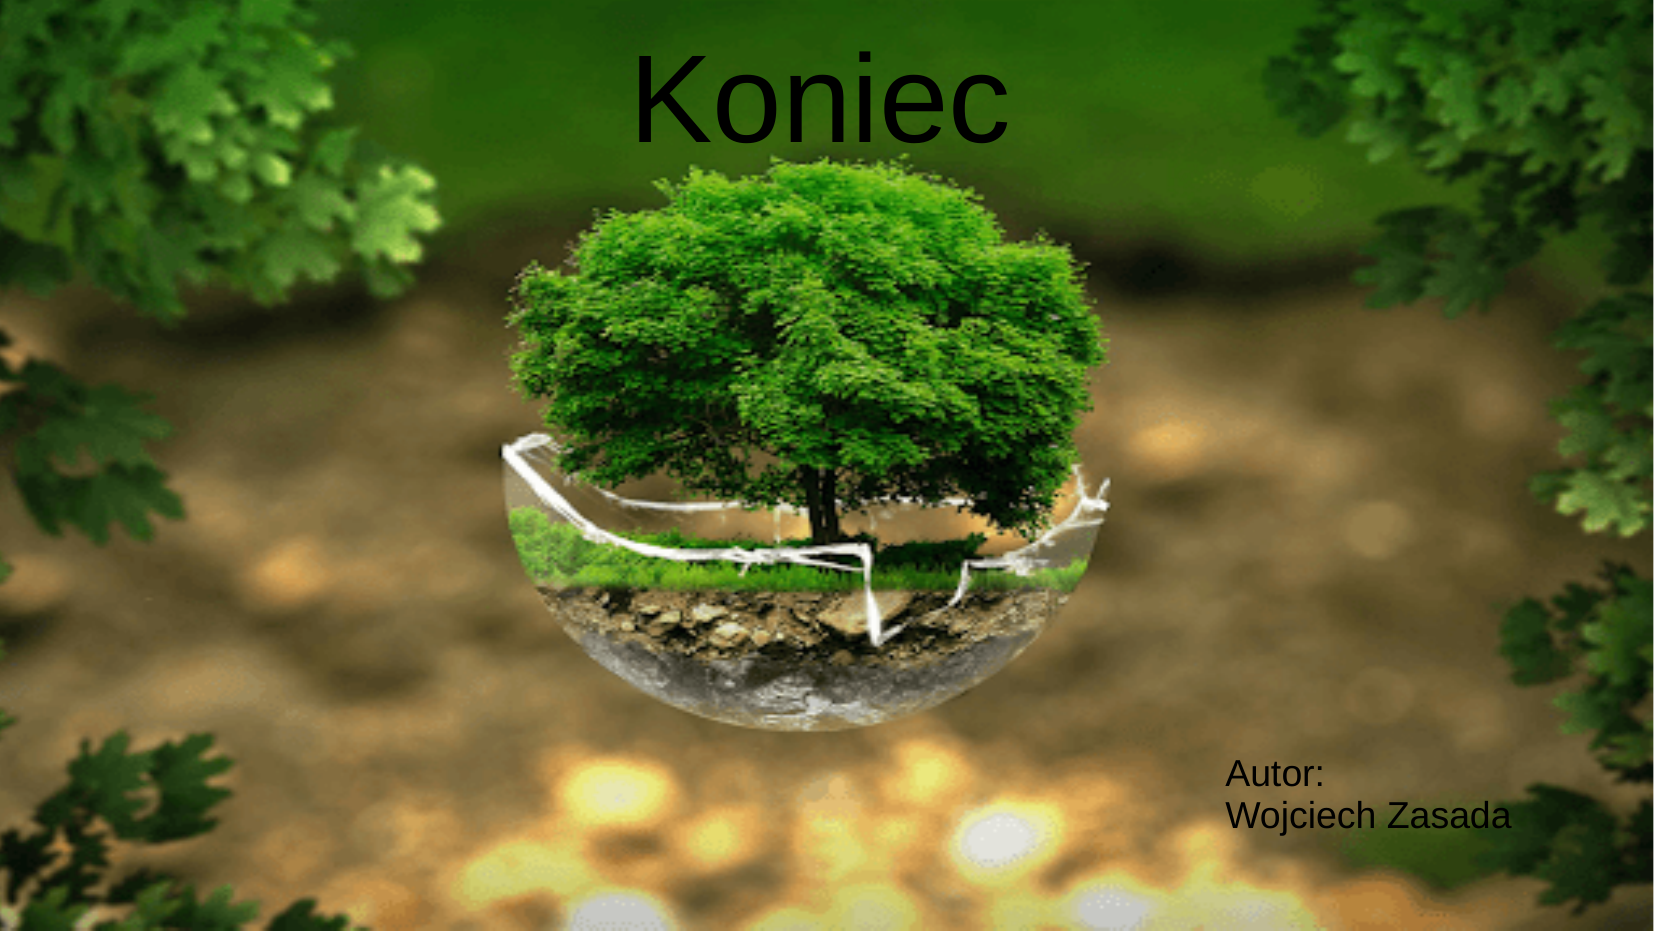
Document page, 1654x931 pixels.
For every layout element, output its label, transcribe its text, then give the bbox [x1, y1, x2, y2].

text_box Autor: Wojciech Zasada [1210, 745, 1654, 886]
title Koniec [76, 29, 1565, 310]
picture [0, 0, 1654, 931]
